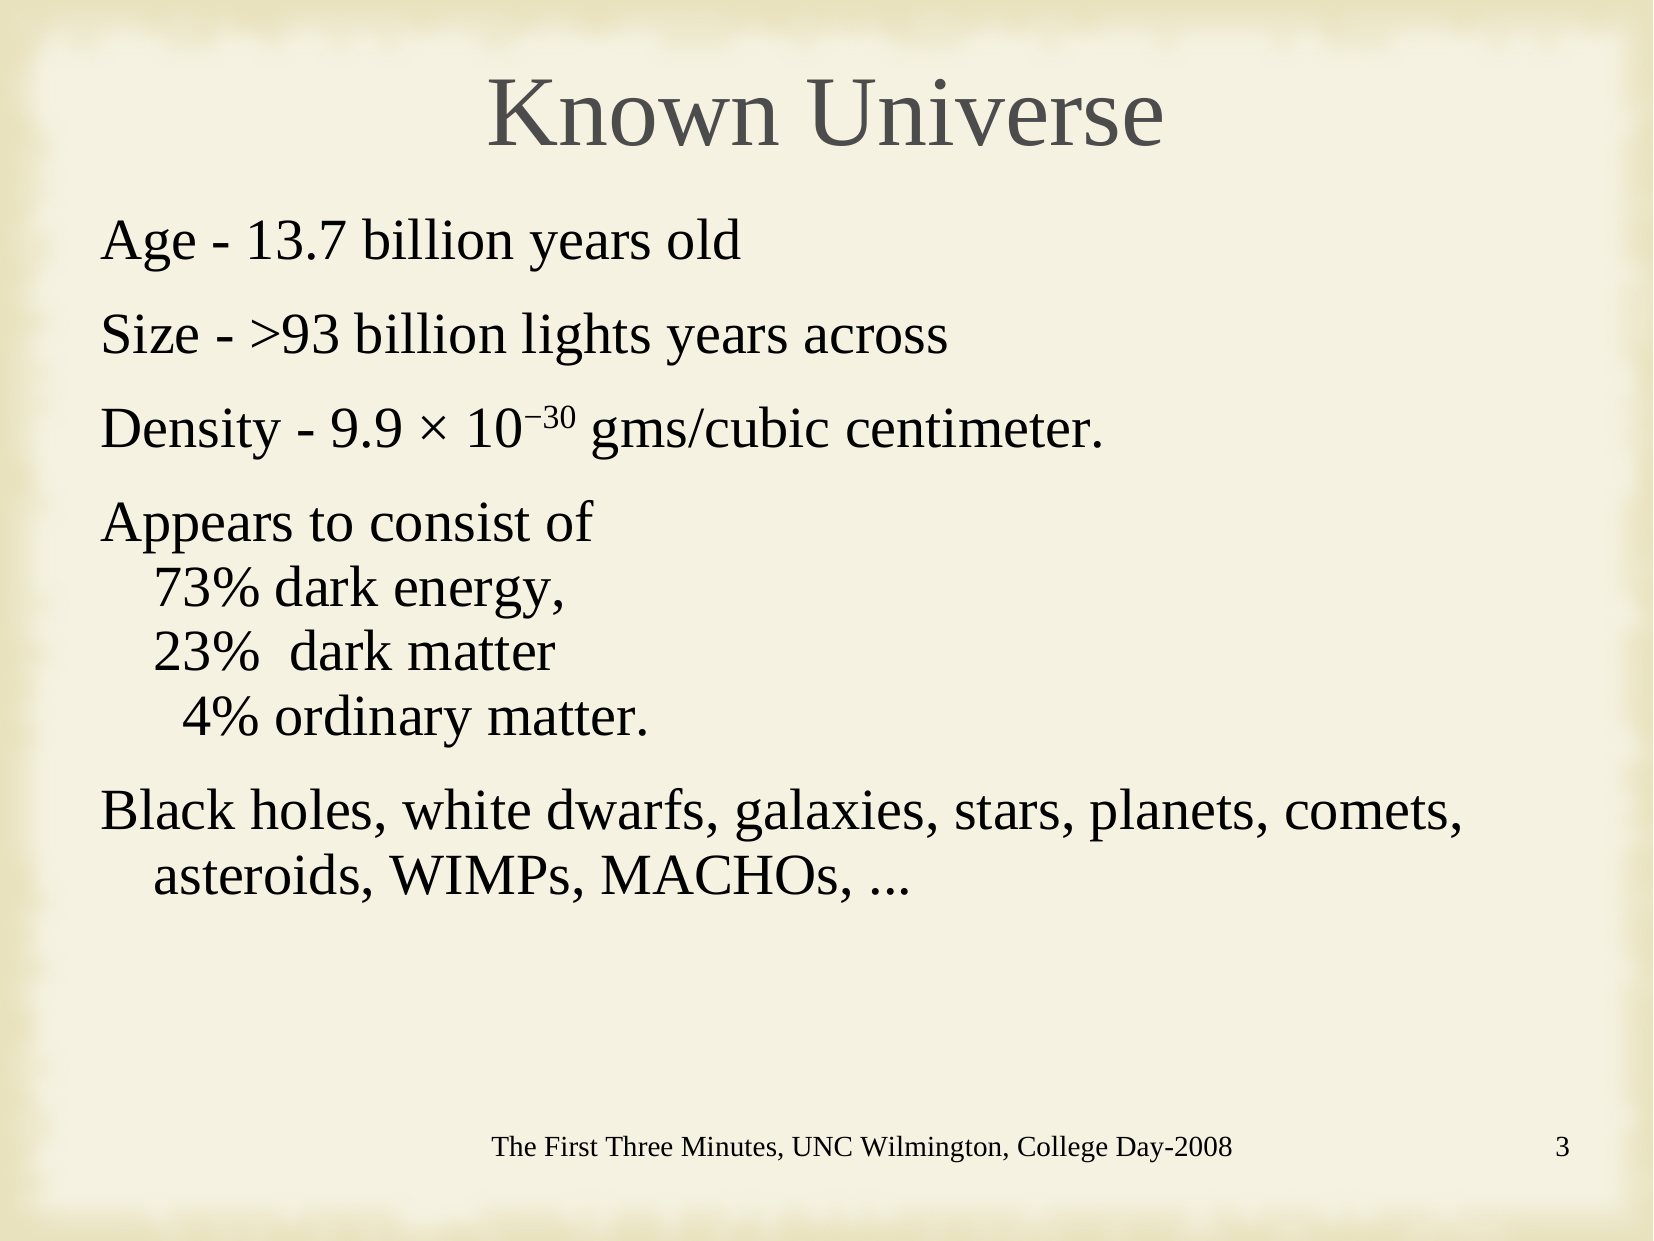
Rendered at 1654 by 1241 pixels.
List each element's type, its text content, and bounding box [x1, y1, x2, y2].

list Age - 13.7 billion years old Size - >93 billion lights years across Density - 9.9 × 10−30 gms/cubic centimeter. Appears to consist of 73% dark energy, 23% dark matter 4% ordinary matter. Black holes, white dwarfs, galaxies, stars, planets, comets, asteroids, WIMPs, MACHOs, ... [82, 207, 1571, 1012]
picture [0, 0, 1654, 1241]
title Known Universe [82, 8, 1571, 207]
